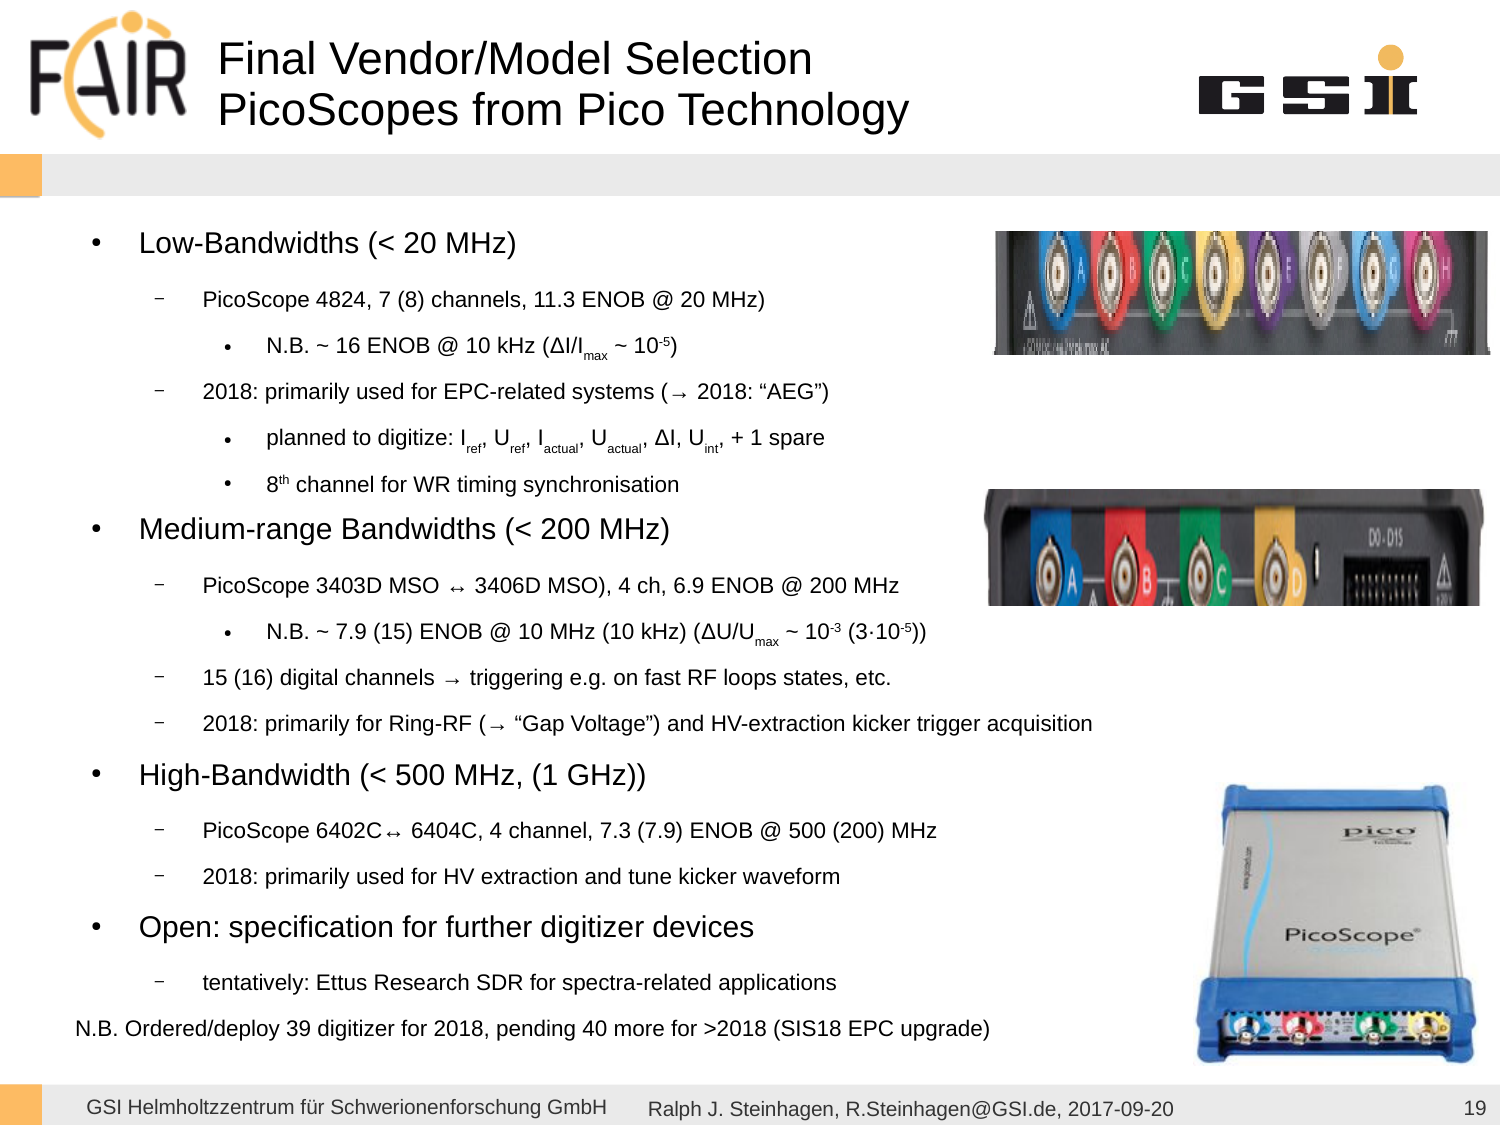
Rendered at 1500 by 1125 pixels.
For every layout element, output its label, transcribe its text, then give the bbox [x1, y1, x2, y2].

picture [1193, 782, 1479, 1067]
title Final Vendor/Model Selection PicoScopes from Pico Technology [217, 20, 1109, 147]
picture [1425, 231, 1500, 355]
picture [1197, 42, 1419, 117]
list Low-Bandwidths (< 20 MHz) PicoScope 4824, 7 (8) channels, 11.3 ENOB @ 20 MHz) N.B. ~ 16 ENOB @ 10 kHz (ΔI/Imax ~ 10-5) 2018: primarily used for EPC-related systems (→ 2018: “AEG”) planned to digitize: Iref, Uref, Iactual, Uactual, ΔI, Uint, + 1 spare 8th channel for WR timing synchronisation Medium-range Bandwidths (< 200 MHz) PicoScope 3403D MSO ↔ 3406D MSO), 4 ch, 6.9 ENOB @ 200 MHz N.B. ~ 7.9 (15) ENOB @ 10 MHz (10 kHz) (ΔU/Umax ~ 10-3 (3·10-5)) 15 (16) digital channels → triggering e.g. on fast RF loops states, etc. 2018: primarily for Ring-RF (→ “Gap Voltage”) and HV-extraction kicker trigger acquisition High-Bandwidth (< 500 MHz, (1 GHz)) PicoScope 6402C↔ 6404C, 4 channel, 7.3 (7.9) ENOB @ 500 (200) MHz 2018: primarily used for HV extraction and tune kicker waveform Open: specification for further digitizer devices tentatively: Ettus Research SDR for spectra-related applications N.B. Ordered/deploy 39 digitizer for 2018, pending 40 more for >2018 (SIS18 EPC upgrade) [75, 226, 1425, 1050]
picture [30, 9, 187, 141]
picture [1425, 489, 1487, 606]
